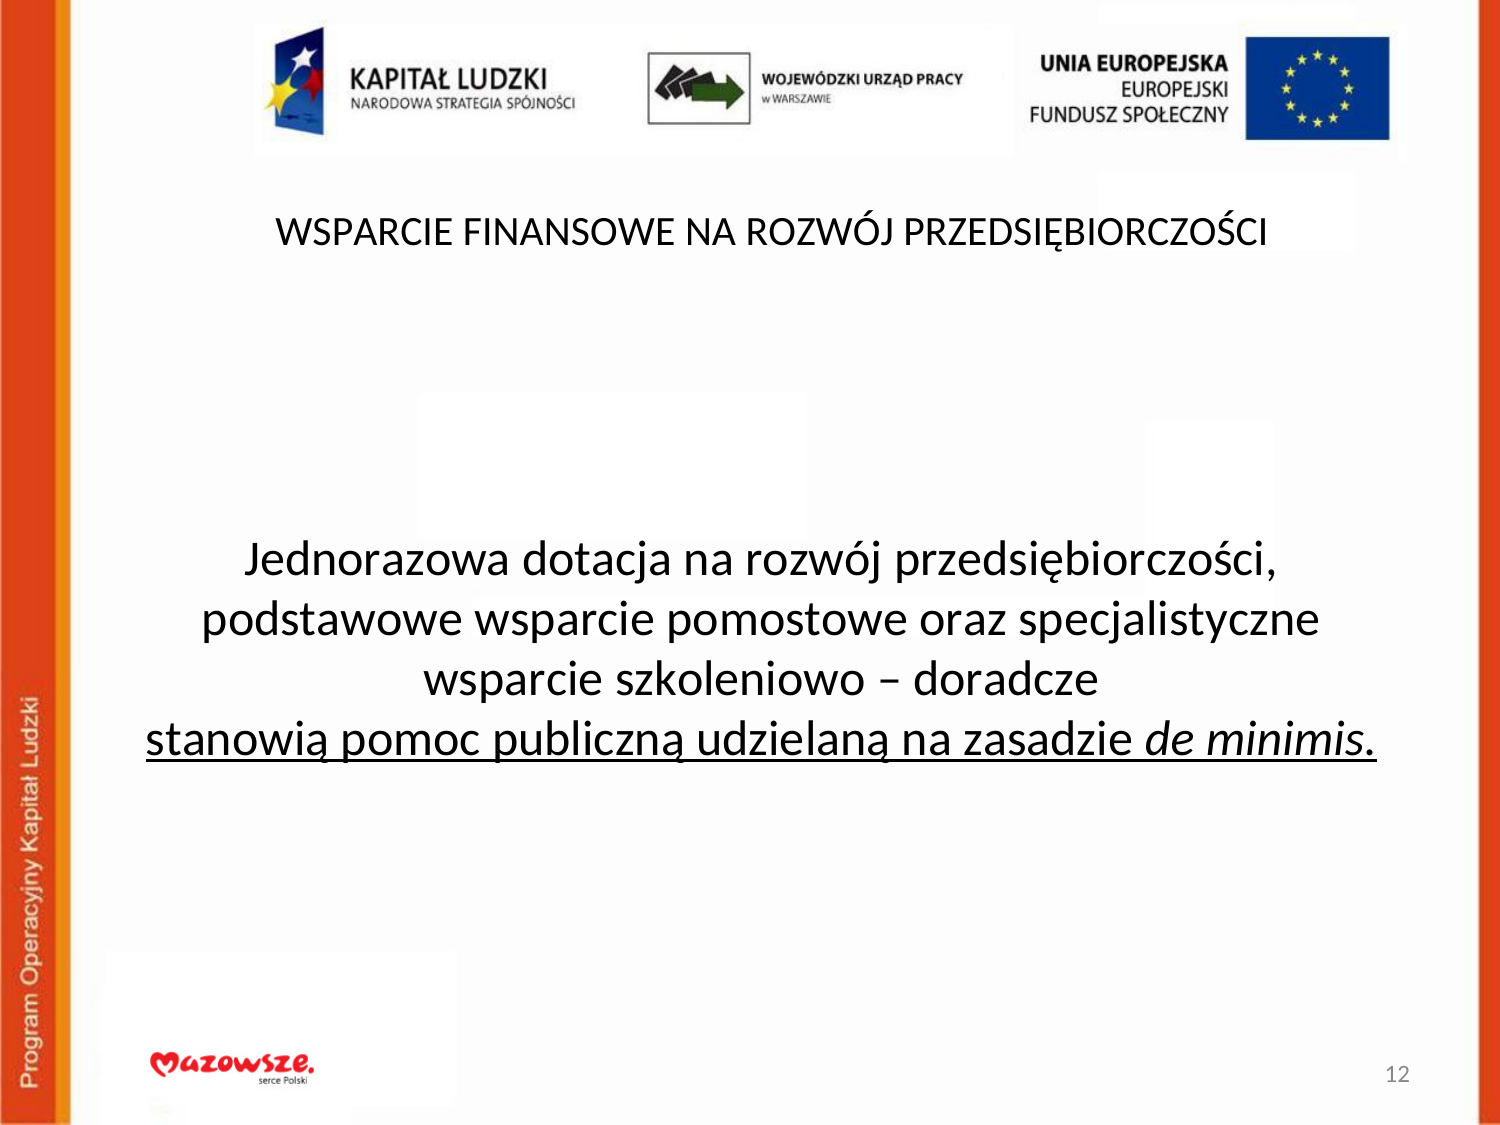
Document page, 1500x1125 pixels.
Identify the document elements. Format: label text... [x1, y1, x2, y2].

text_box <numer> [1074, 1042, 1426, 1103]
picture [0, 0, 1500, 1125]
title Jednorazowa dotacja na rozwój przedsiębiorczości, podstawowe wsparcie pomostowe oraz specjalistyczne wsparcie szkoleniowo – doradcze stanowią pomoc publiczną udzielaną na zasadzie de minimis. [112, 278, 1411, 1012]
text_box WSPARCIE FINANSOWE NA ROZWÓJ PRZEDSIĘBIORCZOŚCI [194, 196, 1351, 256]
